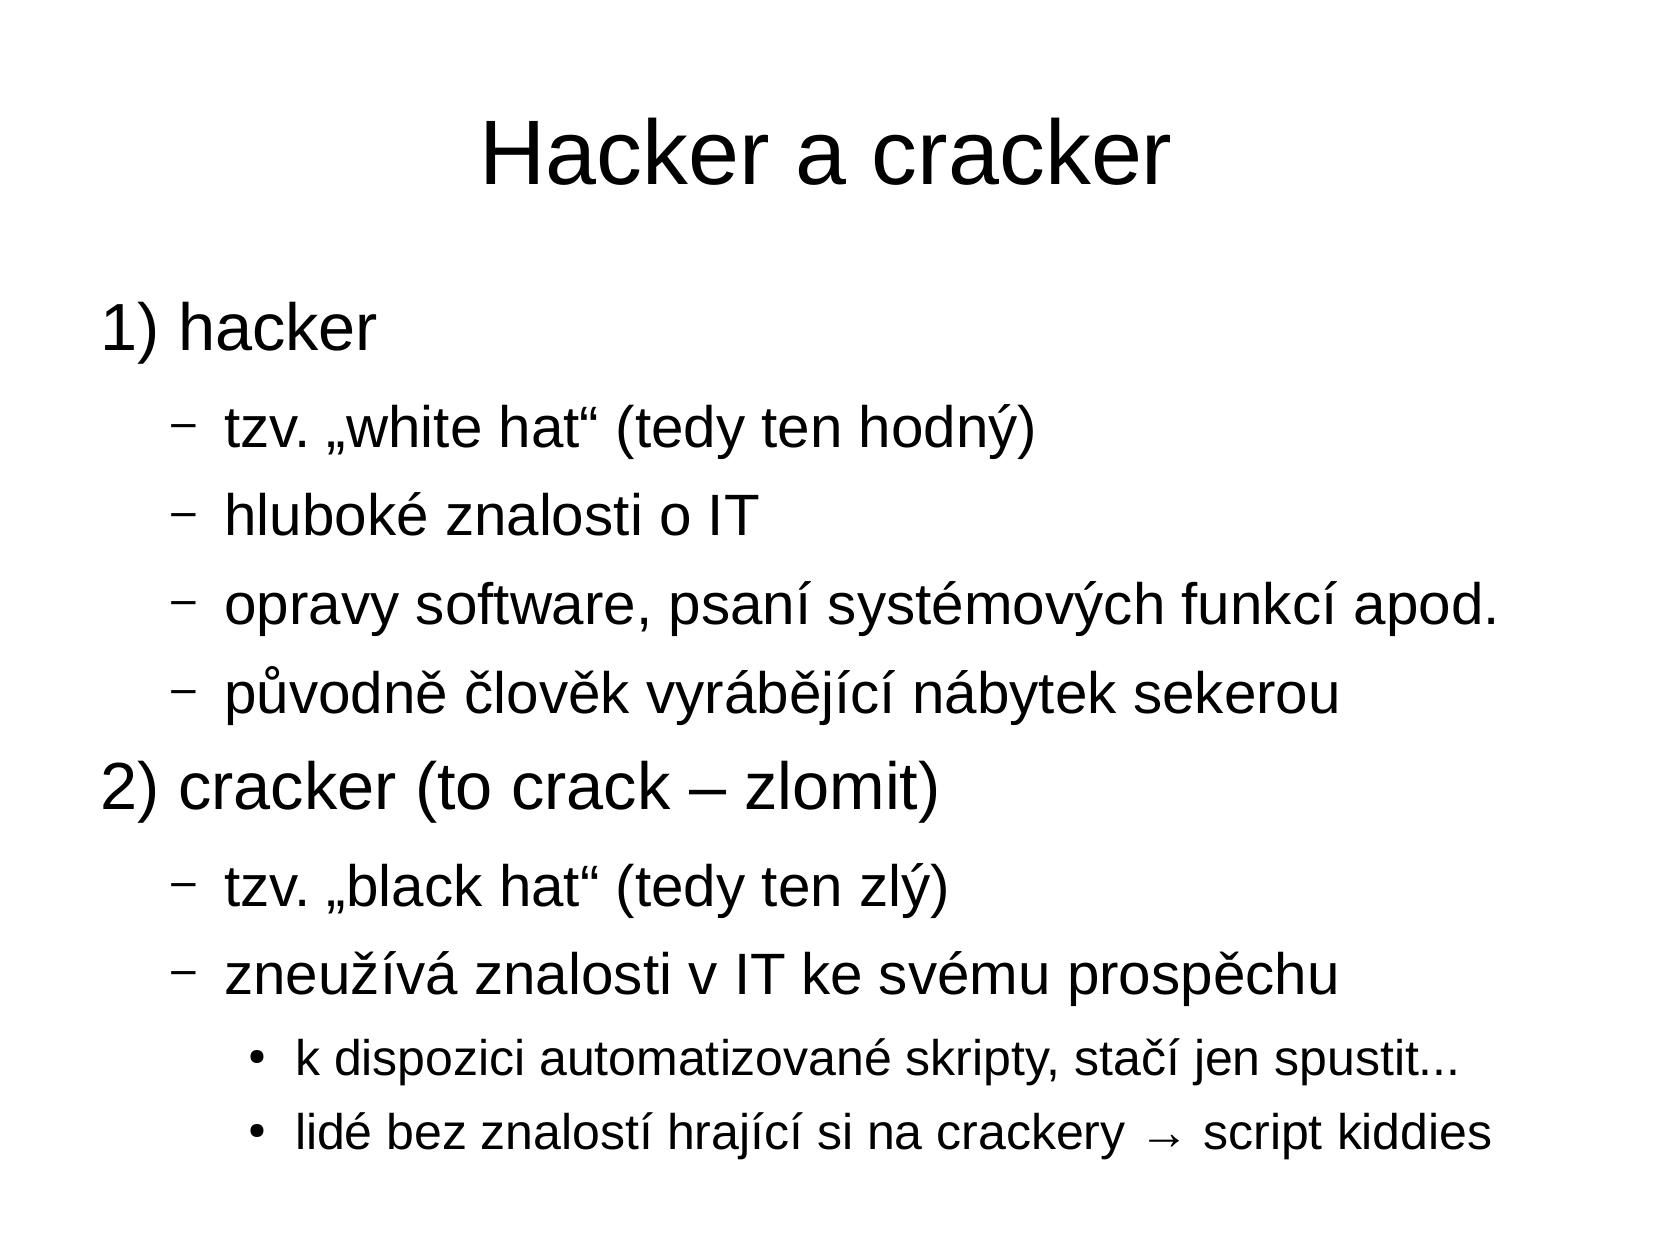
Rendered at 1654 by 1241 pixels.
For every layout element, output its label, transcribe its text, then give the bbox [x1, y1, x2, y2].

title Hacker a cracker [82, 56, 1571, 250]
list hacker tzv. „white hat“ (tedy ten hodný) hluboké znalosti o IT opravy software, psaní systémových funkcí apod. původně člověk vyrábějící nábytek sekerou cracker (to crack – zlomit) tzv. „black hat“ (tedy ten zlý) zneužívá znalosti v IT ke svému prospěchu k dispozici automatizované skripty, stačí jen spustit... lidé bez znalostí hrající si na crackery → script kiddies [82, 290, 1571, 1160]
